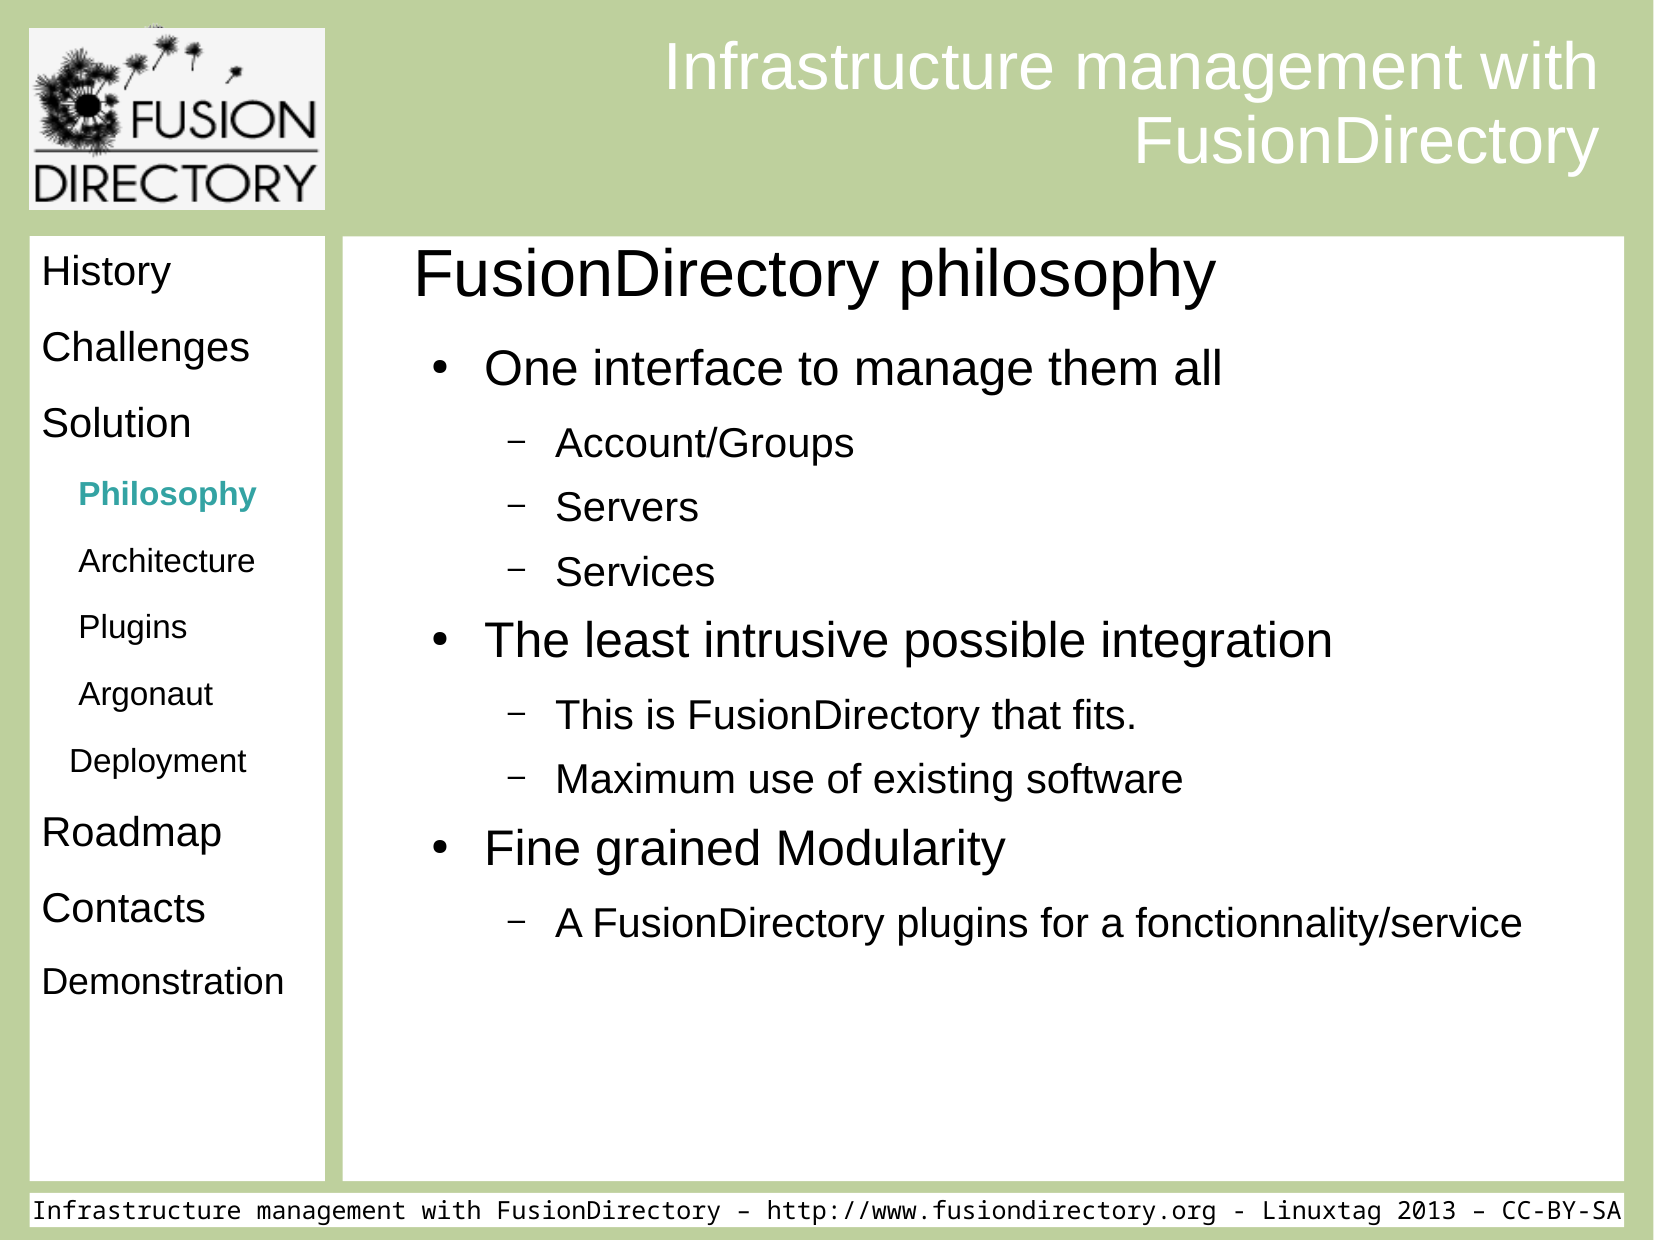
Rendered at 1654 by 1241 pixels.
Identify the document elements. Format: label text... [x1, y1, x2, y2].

list FusionDirectory philosophy One interface to manage them all Account/Groups Servers Services The least intrusive possible integration This is FusionDirectory that fits. Maximum use of existing software Fine grained Modularity A FusionDirectory plugins for a fonctionnality/service [342, 236, 1625, 1182]
picture [29, 17, 325, 210]
title Infrastructure management with FusionDirectory [277, 0, 1601, 208]
list History Challenges Solution Philosophy Architecture Plugins Argonaut Deployment Roadmap Contacts Demonstration [29, 236, 325, 1182]
